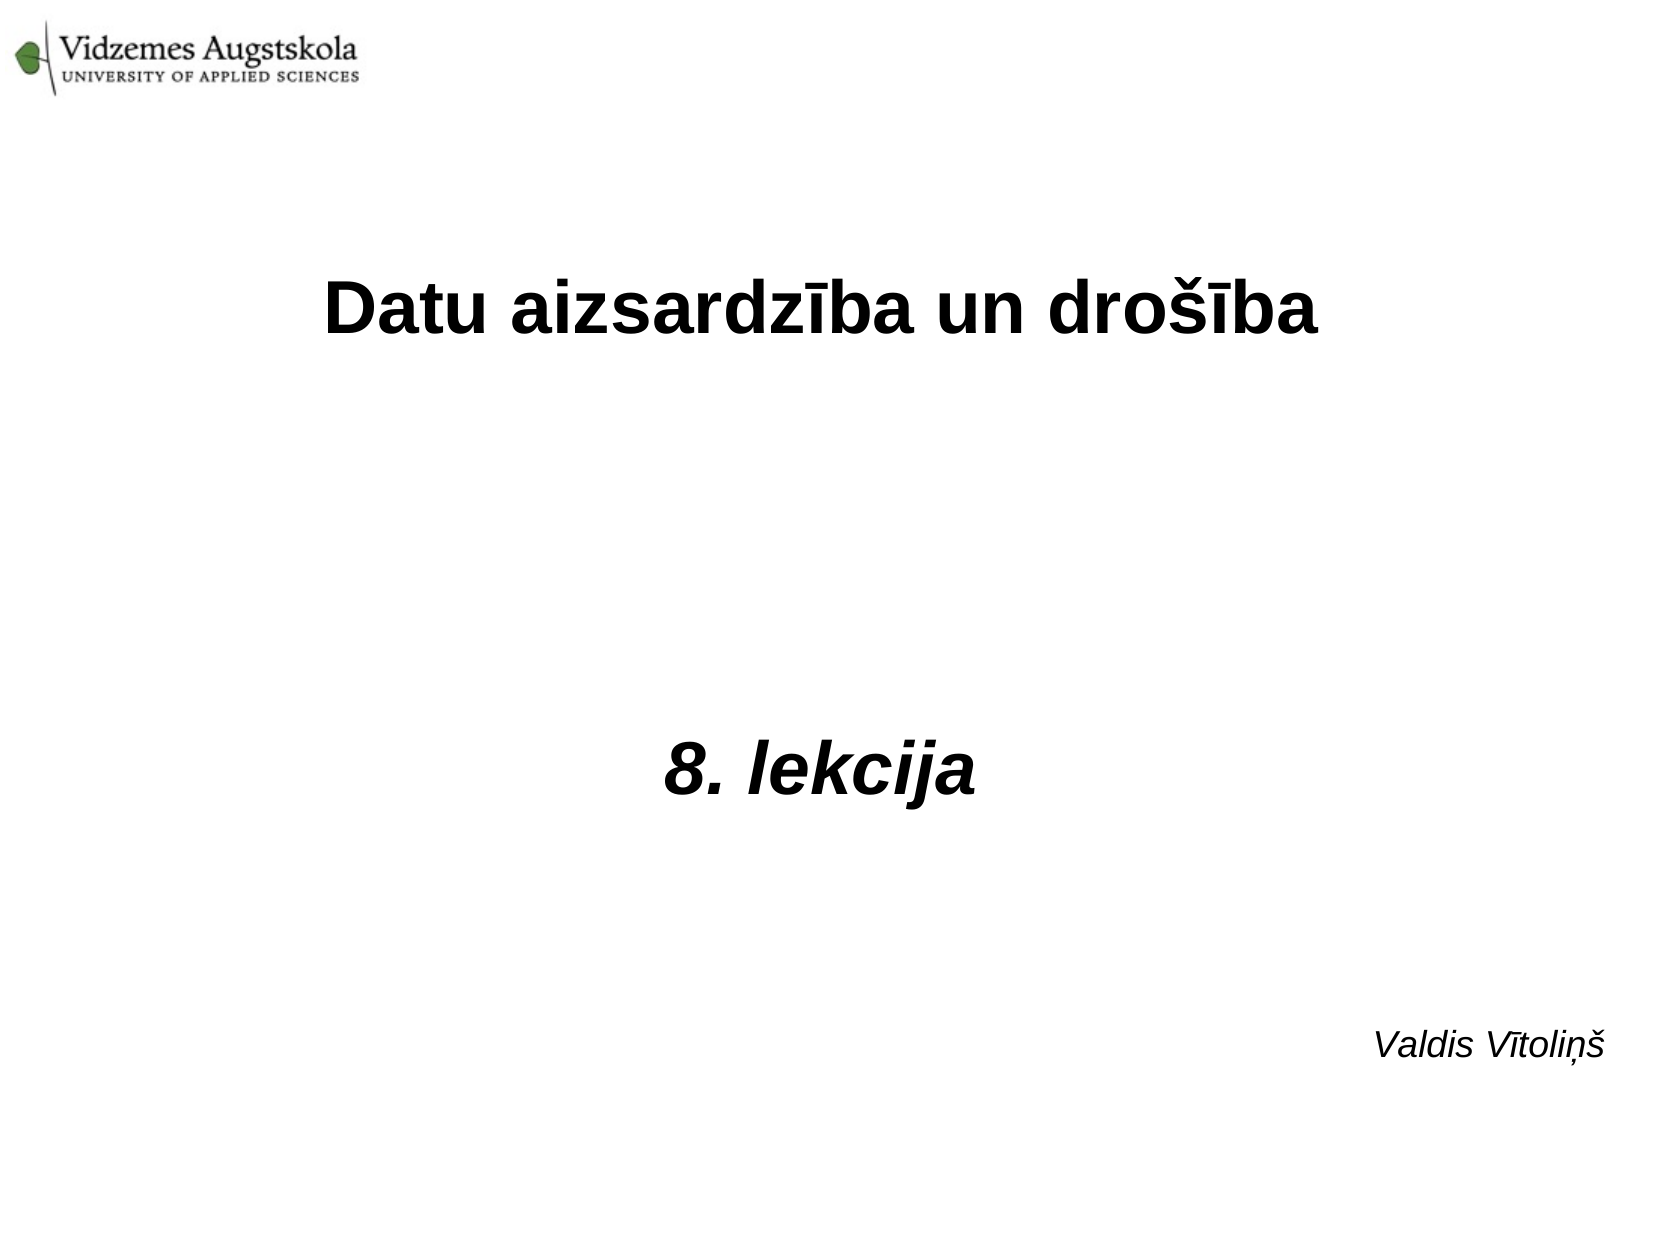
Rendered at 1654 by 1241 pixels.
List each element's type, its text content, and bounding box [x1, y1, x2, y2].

title Datu aizsardzība un drošība [76, 268, 1565, 353]
picture [5, 2, 368, 113]
text_box Valdis Vītoliņš [102, 1025, 1606, 1068]
text_box 8. lekcija [649, 720, 993, 826]
